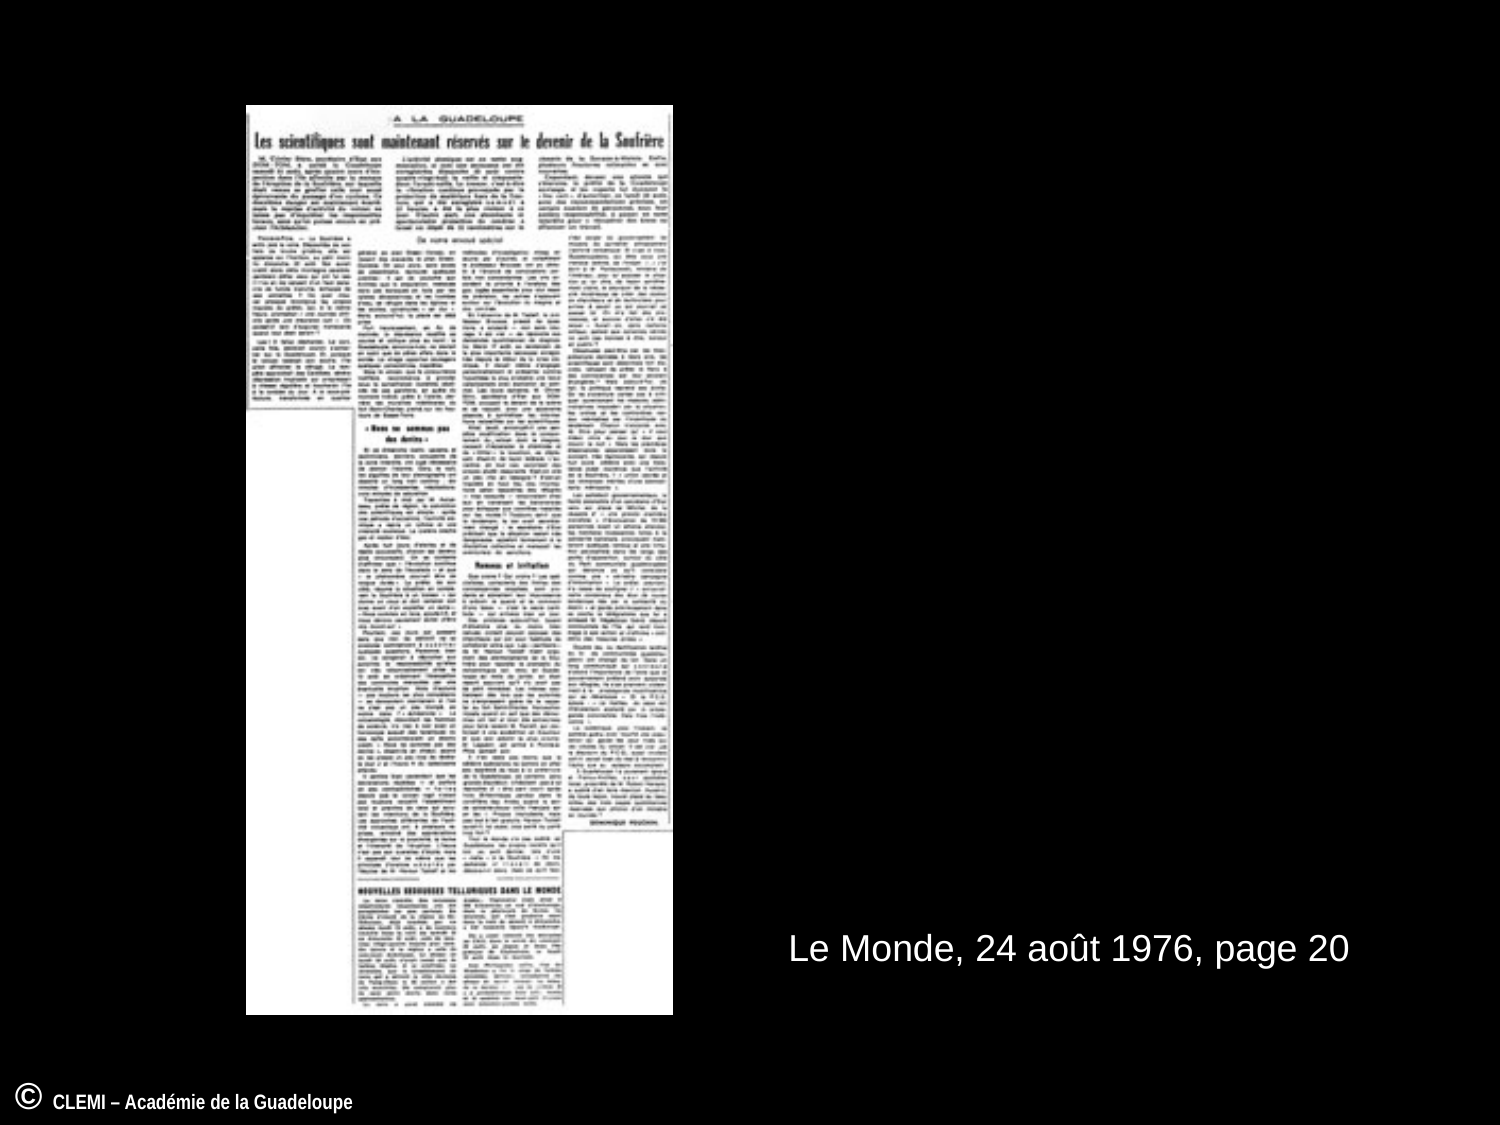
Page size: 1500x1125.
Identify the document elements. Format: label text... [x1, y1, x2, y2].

title Le Monde, 24 août 1976, page 20 [773, 913, 1395, 983]
picture [246, 105, 673, 1015]
text_box © CLEMI – Académie de la Guadeloupe [0, 1067, 575, 1125]
